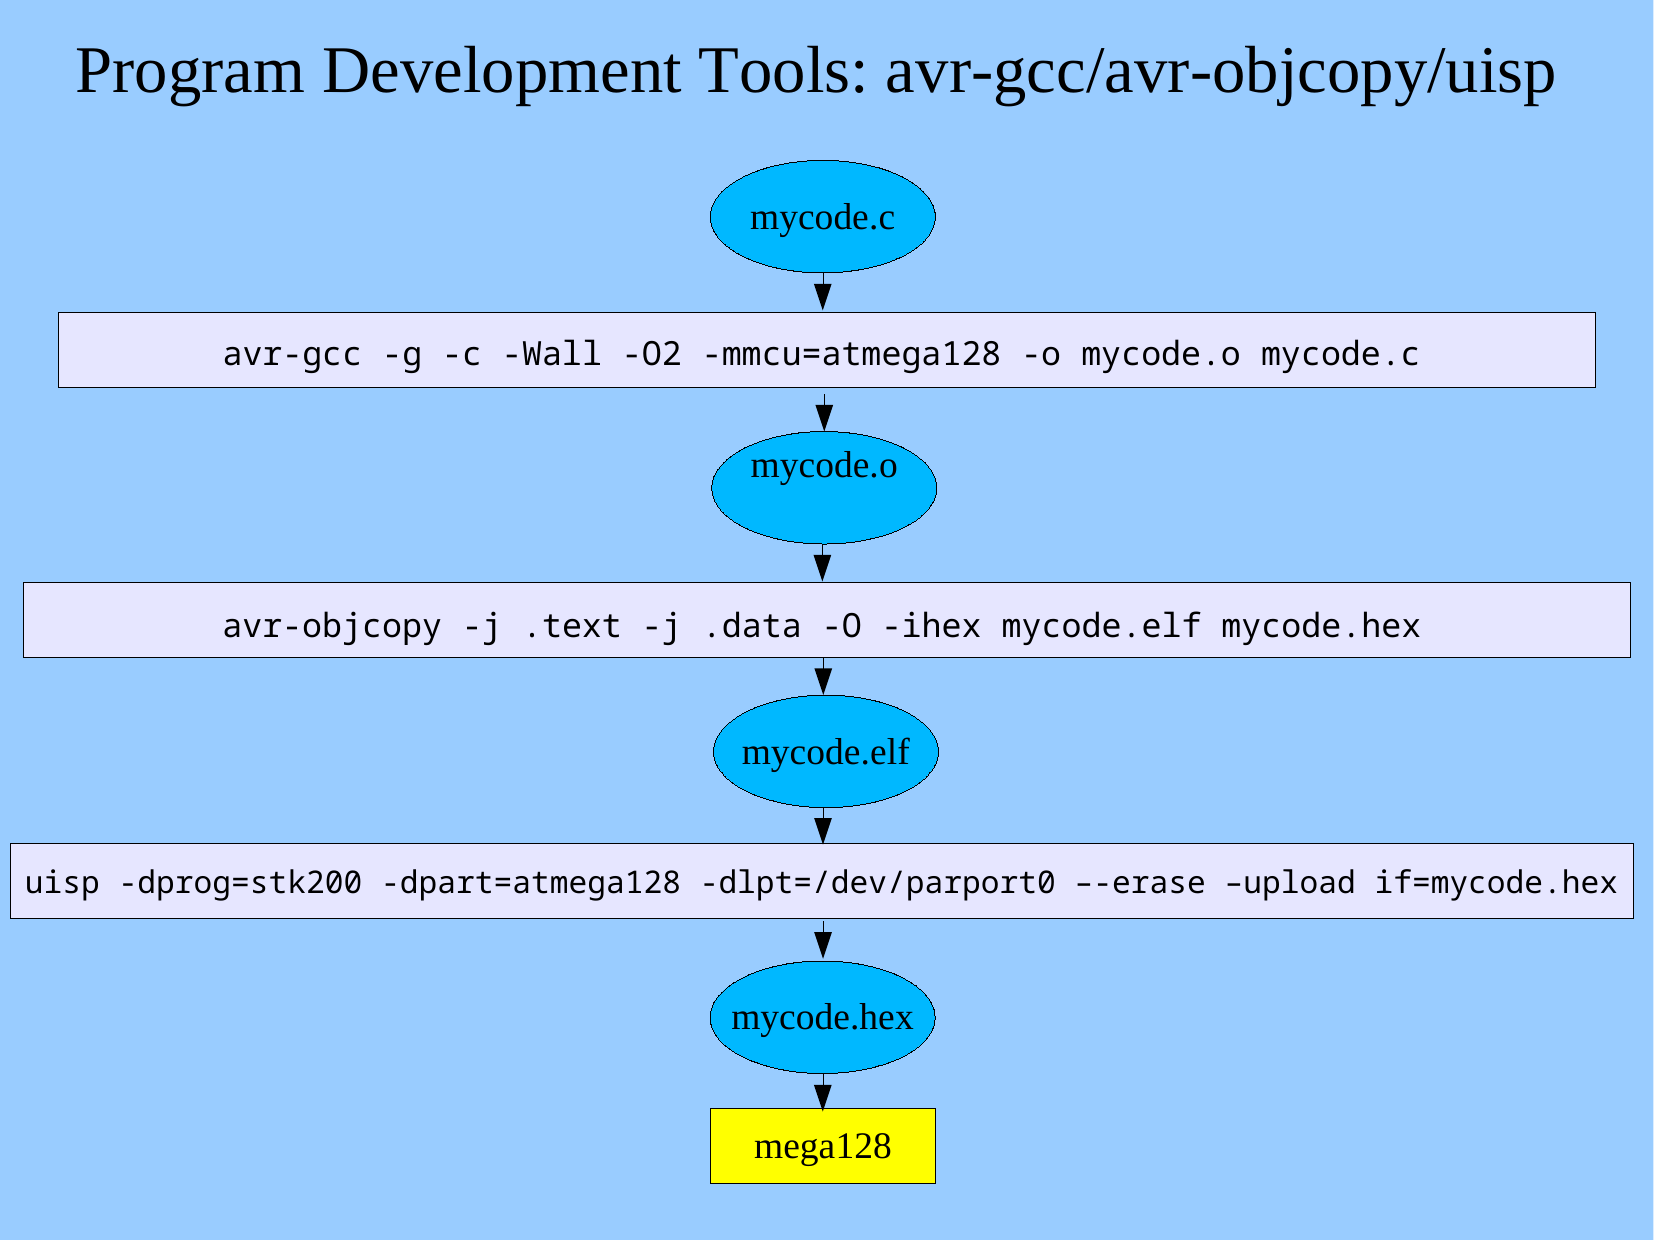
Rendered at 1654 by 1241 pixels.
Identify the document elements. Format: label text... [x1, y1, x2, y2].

text_box avr-gcc -g -c -Wall -O2 -mmcu=atmega128 -o mycode.o mycode.c [222, 330, 1393, 369]
text_box mega128 [710, 1108, 936, 1184]
text_box avr-objcopy -j .text -j .data -O -ihex mycode.elf mycode.hex [222, 602, 1393, 641]
text_box mycode.c [710, 160, 936, 273]
text_box uisp -dprog=stk200 -dpart=atmega128 -dlpt=/dev/parport0 –-erase –upload if=mycode.hex [10, 843, 1634, 919]
text_box mycode.elf [713, 695, 939, 808]
text_box [23, 160, 1654, 1156]
text_box mycode.o [711, 431, 937, 545]
text_box mycode.hex [710, 961, 936, 1074]
text_box Program Development Tools: avr-gcc/avr-objcopy/uisp [75, 33, 1561, 108]
